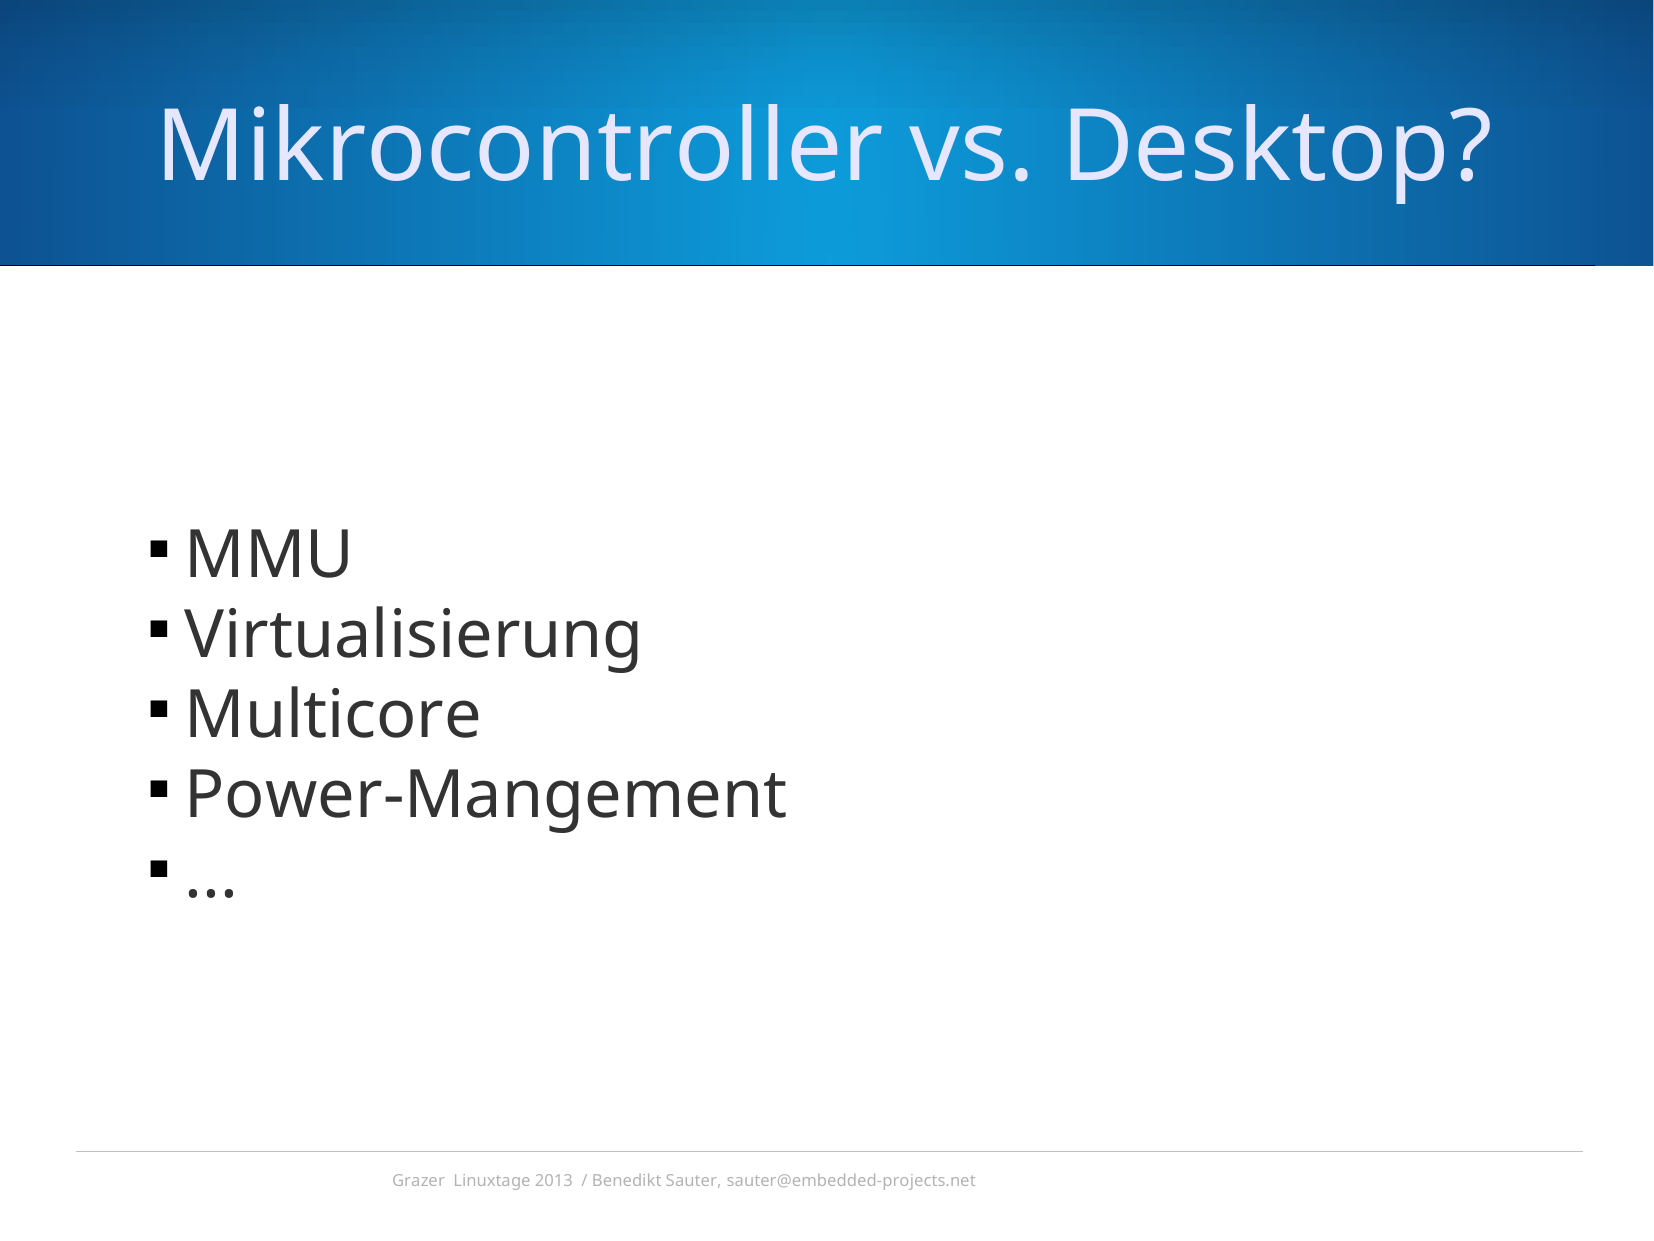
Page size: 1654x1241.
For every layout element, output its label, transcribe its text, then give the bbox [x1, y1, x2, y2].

picture [0, 0, 552, 265]
picture [1106, 0, 1654, 266]
title Mikrocontroller vs. Desktop? [55, 29, 1595, 266]
list MMU Virtualisierung Multicore Power-Mangement ... [142, 501, 1064, 945]
